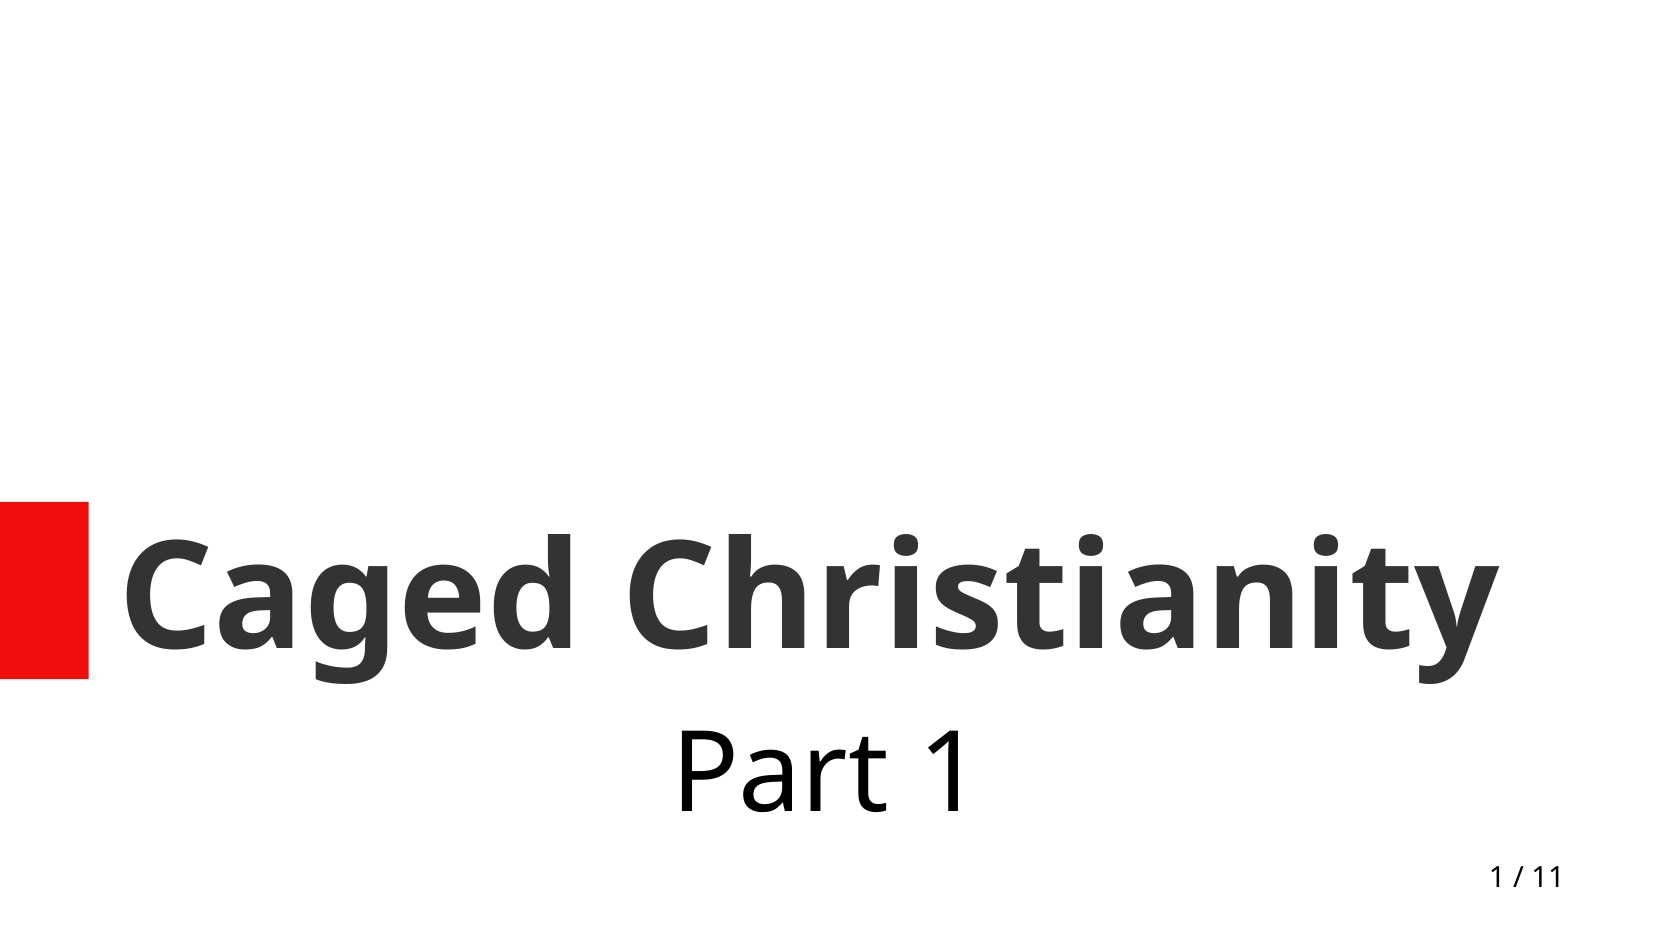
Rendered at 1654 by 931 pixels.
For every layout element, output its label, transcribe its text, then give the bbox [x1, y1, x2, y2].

title Caged Christianity [118, 488, 1536, 691]
subtitle Part 1 [118, 691, 1536, 845]
